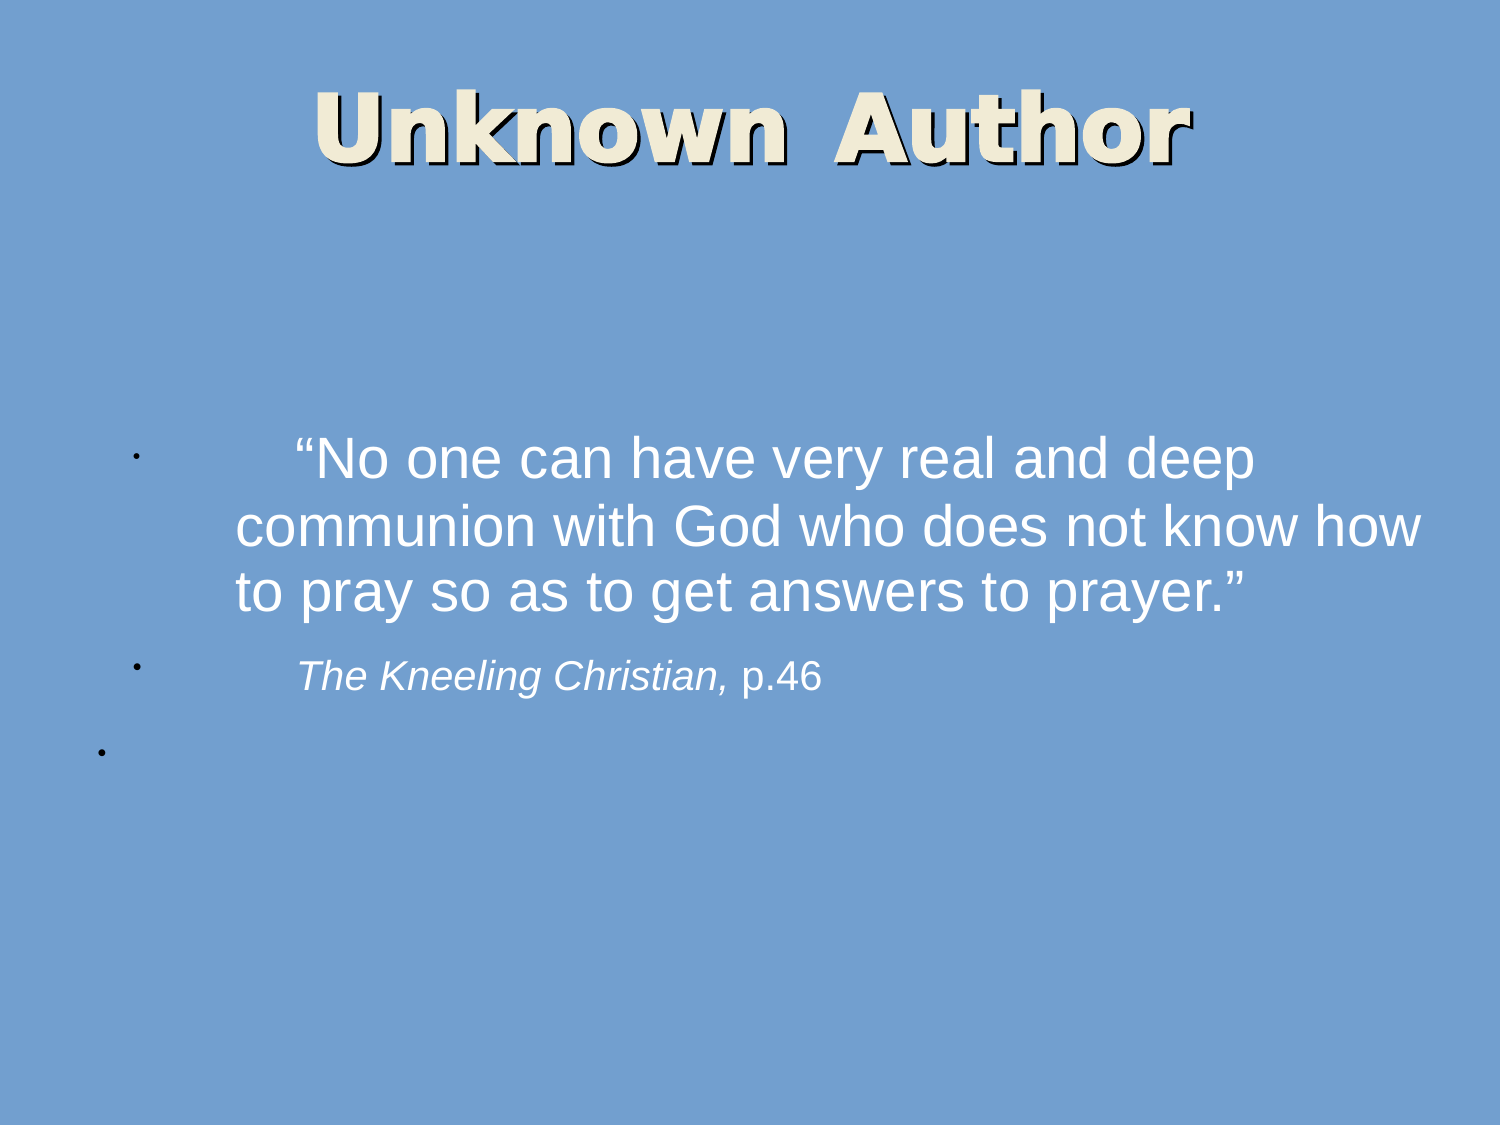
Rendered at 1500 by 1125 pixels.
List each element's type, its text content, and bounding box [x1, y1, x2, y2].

title Unknown Author [75, 44, 1426, 233]
list “No one can have very real and deep communion with God who does not know how to pray so as to get answers to prayer.” The Kneeling Christian, p.46 [75, 425, 1426, 1125]
